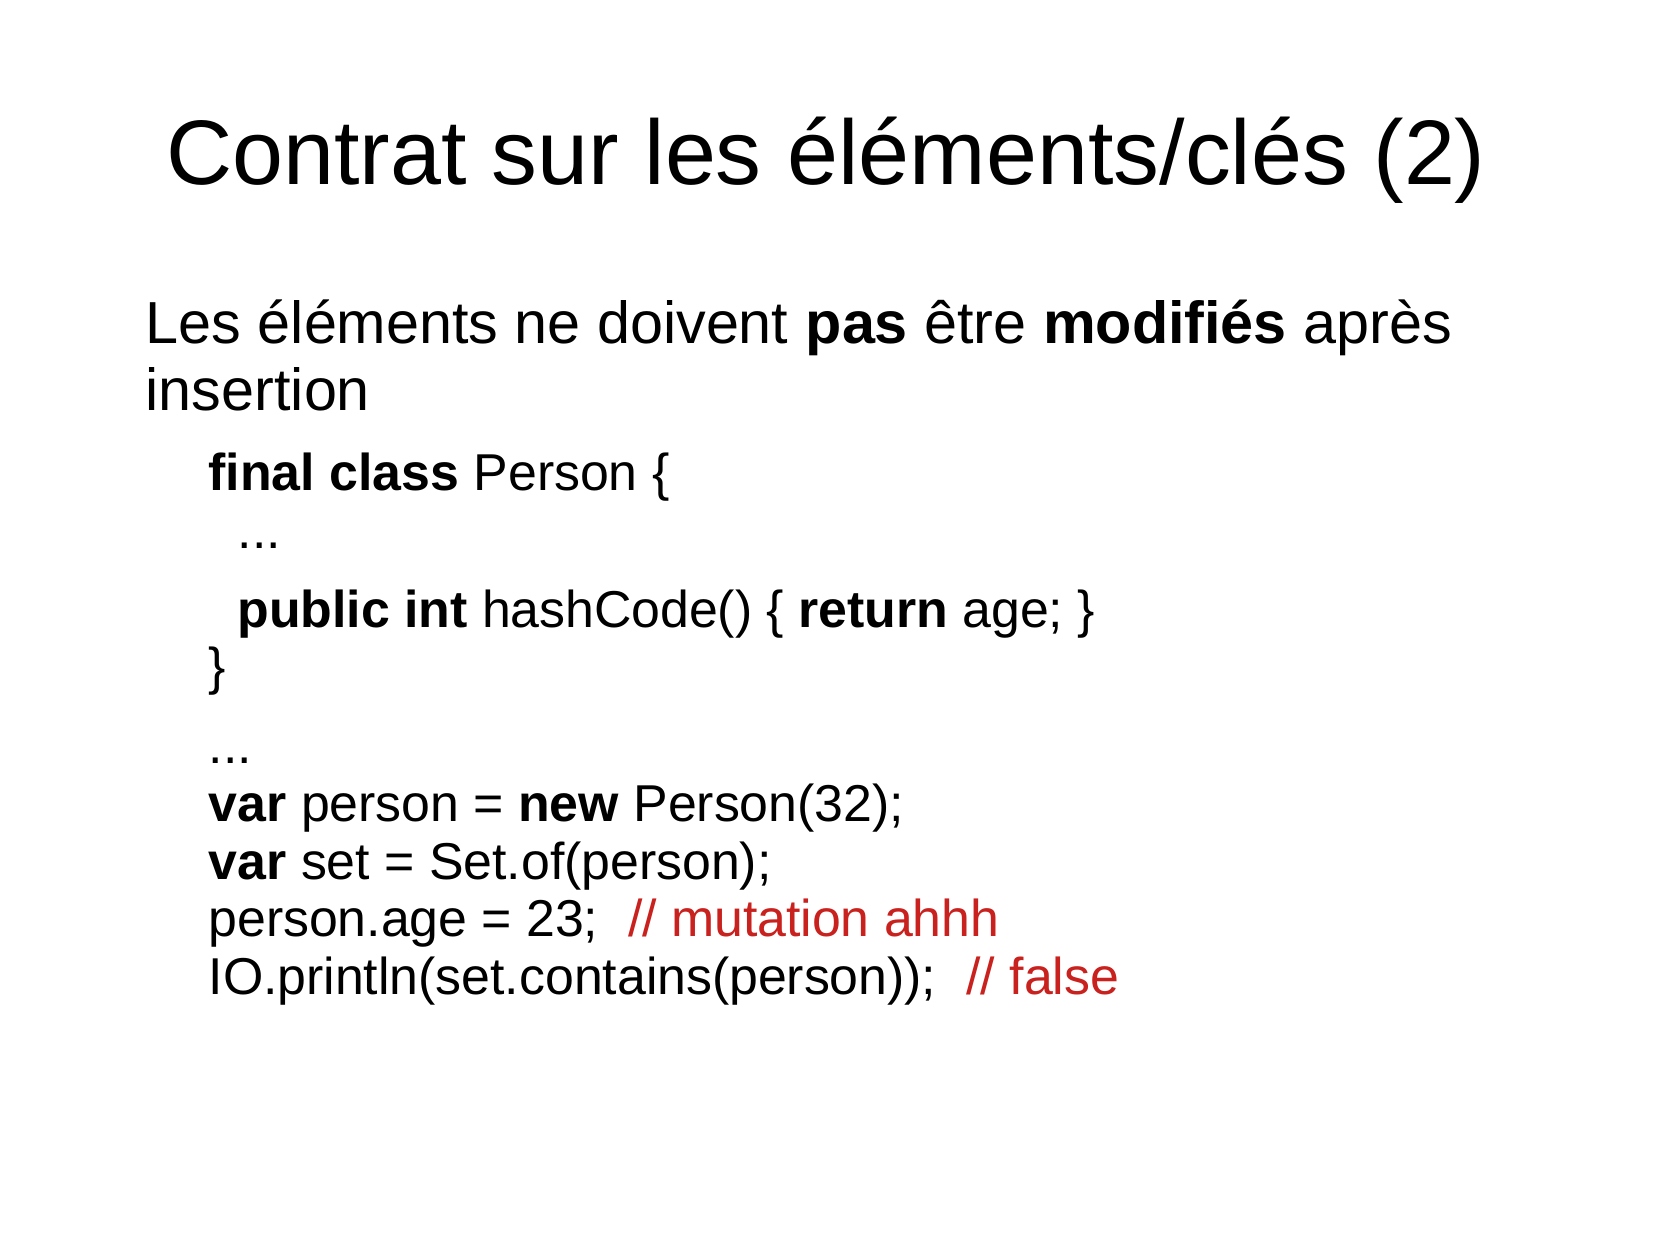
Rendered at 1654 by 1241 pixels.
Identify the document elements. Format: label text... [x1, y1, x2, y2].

list Les éléments ne doivent pas être modifiés après insertion final class Person { ... public int hashCode() { return age; } } ... var person = new Person(32); var set = Set.of(person); person.age = 23; // mutation ahhh IO.println(set.contains(person)); // false [82, 290, 1571, 1010]
title Contrat sur les éléments/clés (2) [82, 49, 1571, 257]
